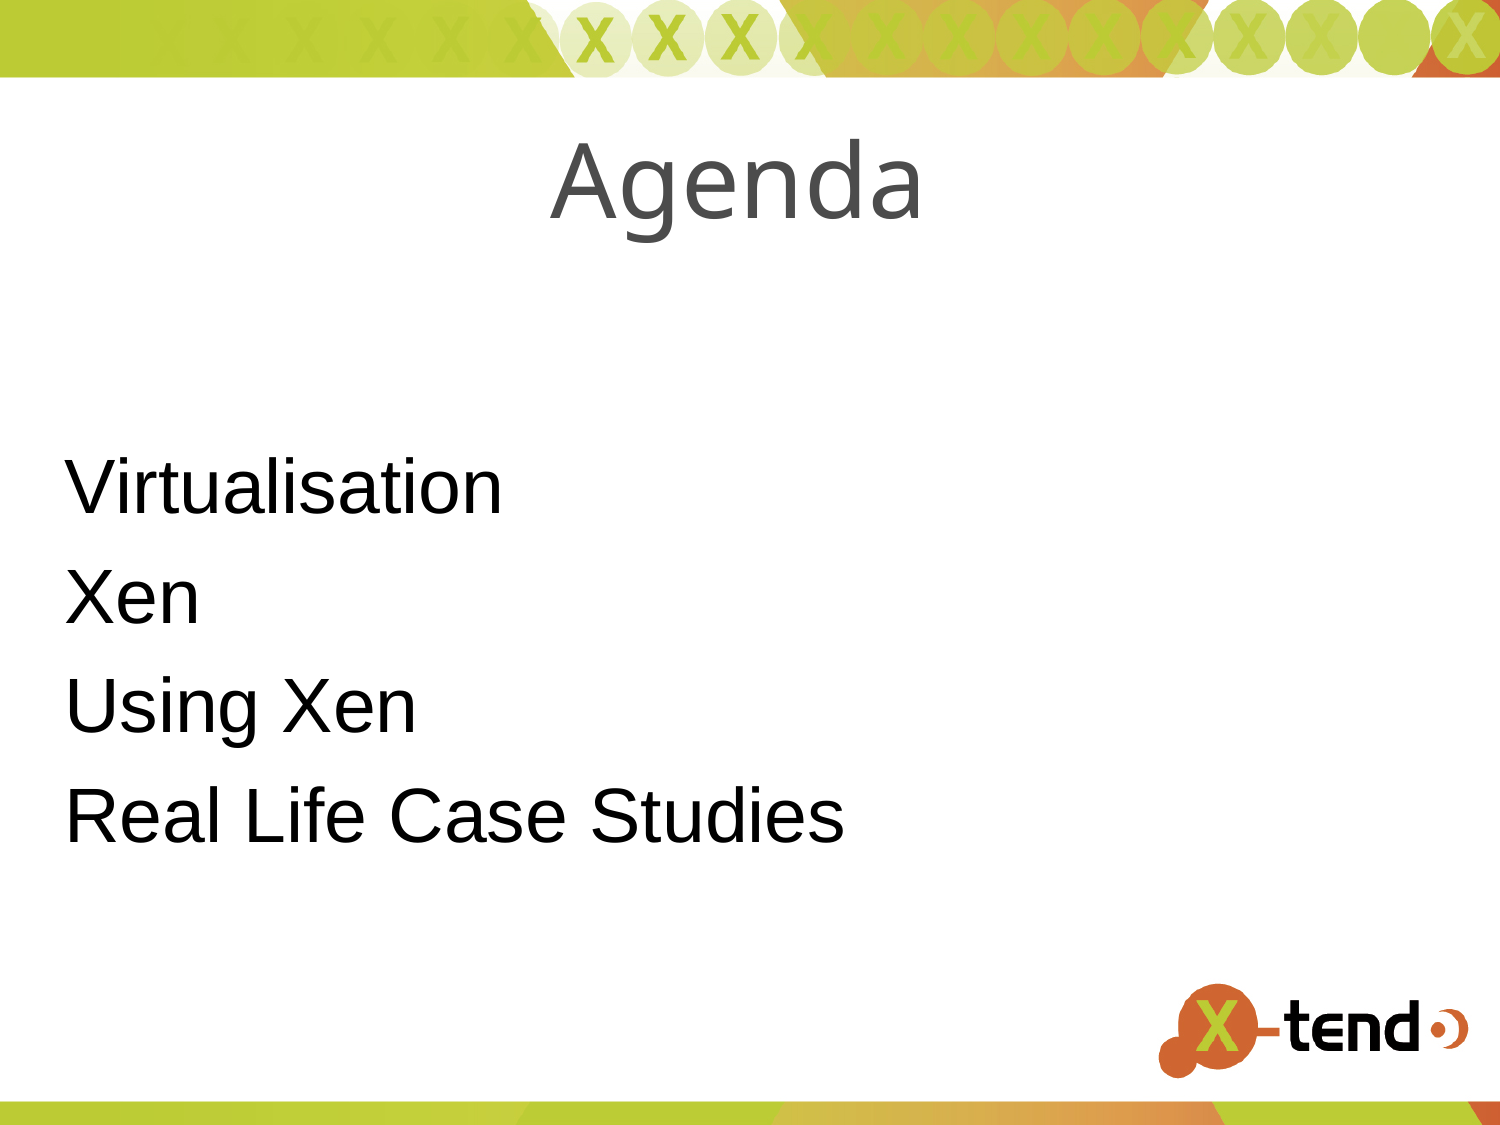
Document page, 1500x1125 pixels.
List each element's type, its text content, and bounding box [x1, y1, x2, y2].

title Agenda [64, 55, 1414, 277]
picture [0, 0, 1500, 1125]
subtitle Virtualisation Xen Using Xen Real Life Case Studies [64, 277, 1414, 1021]
